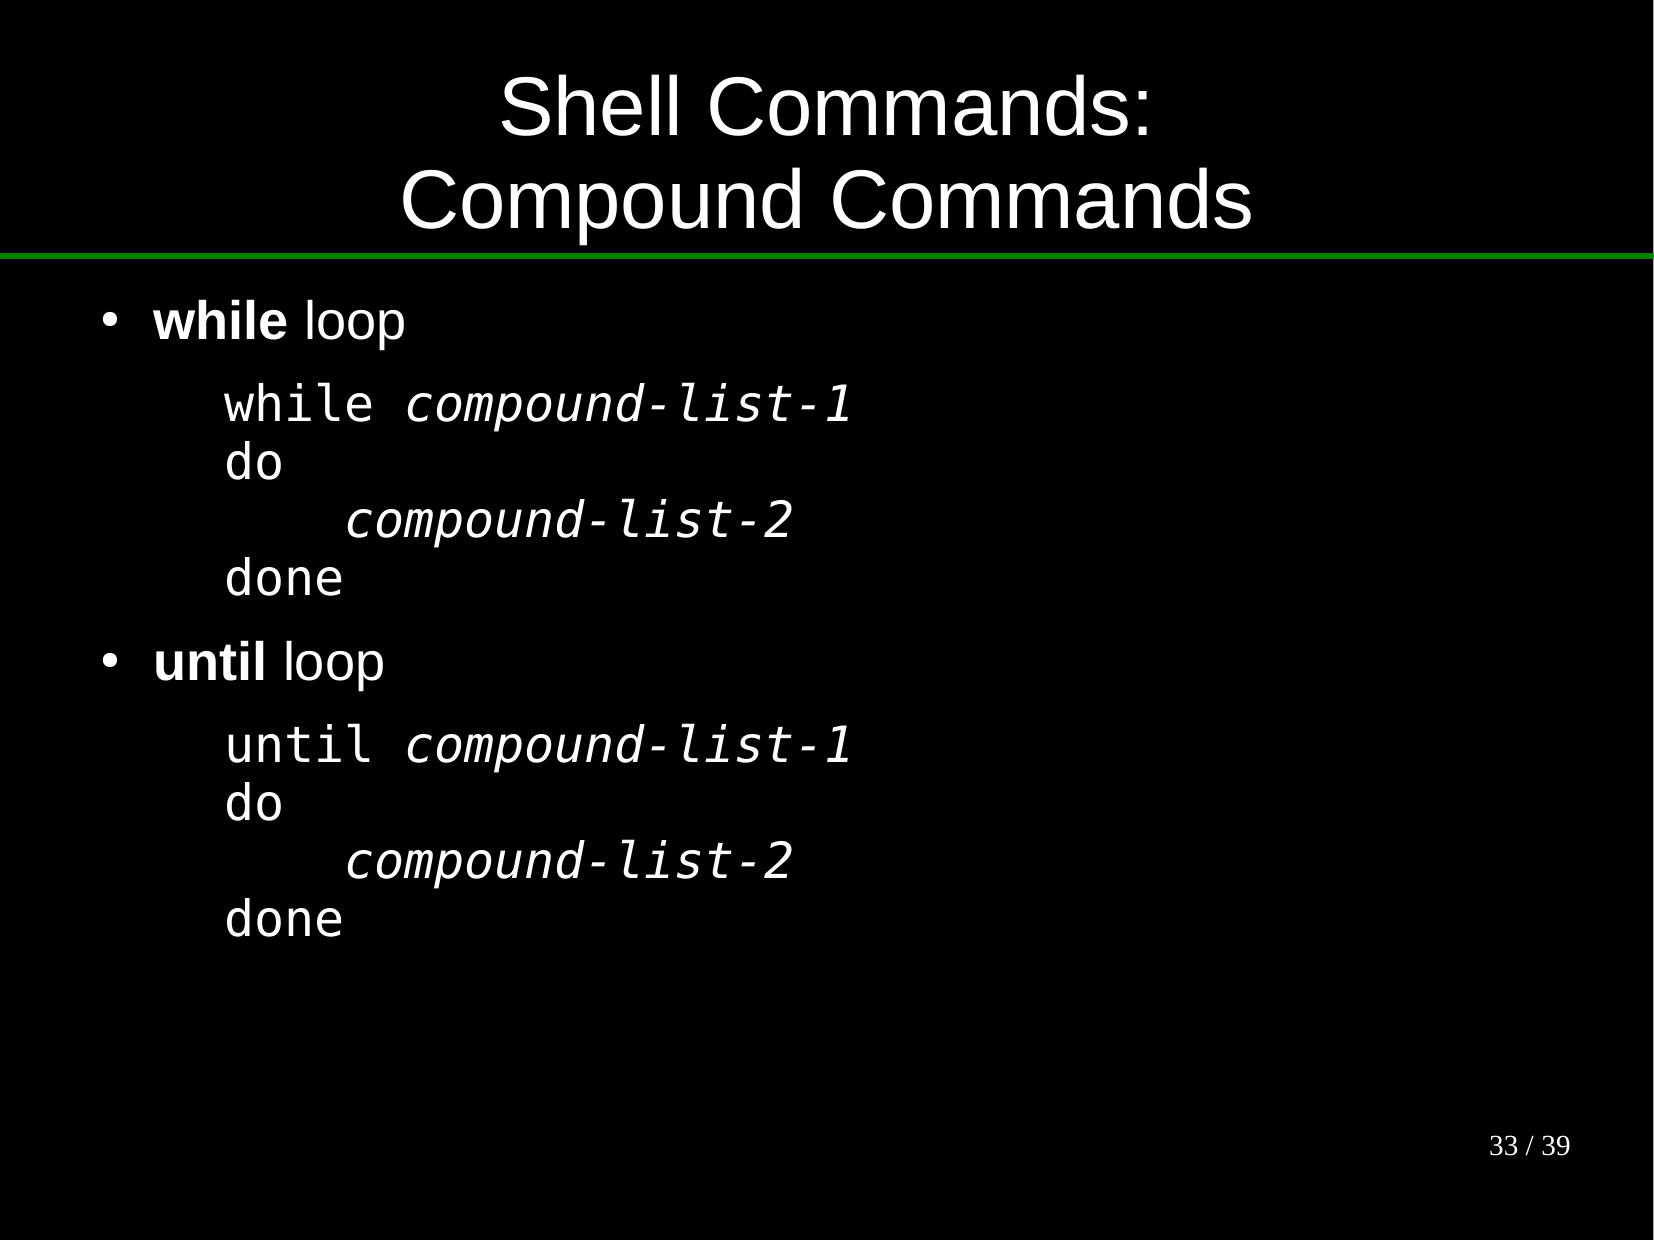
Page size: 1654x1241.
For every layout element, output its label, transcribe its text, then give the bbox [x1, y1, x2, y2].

list while loop while compound-list-1 do compound-list-2 done until loop until compound-list-1 do compound-list-2 done [82, 290, 1538, 1010]
title Shell Commands: Compound Commands [82, 49, 1571, 257]
